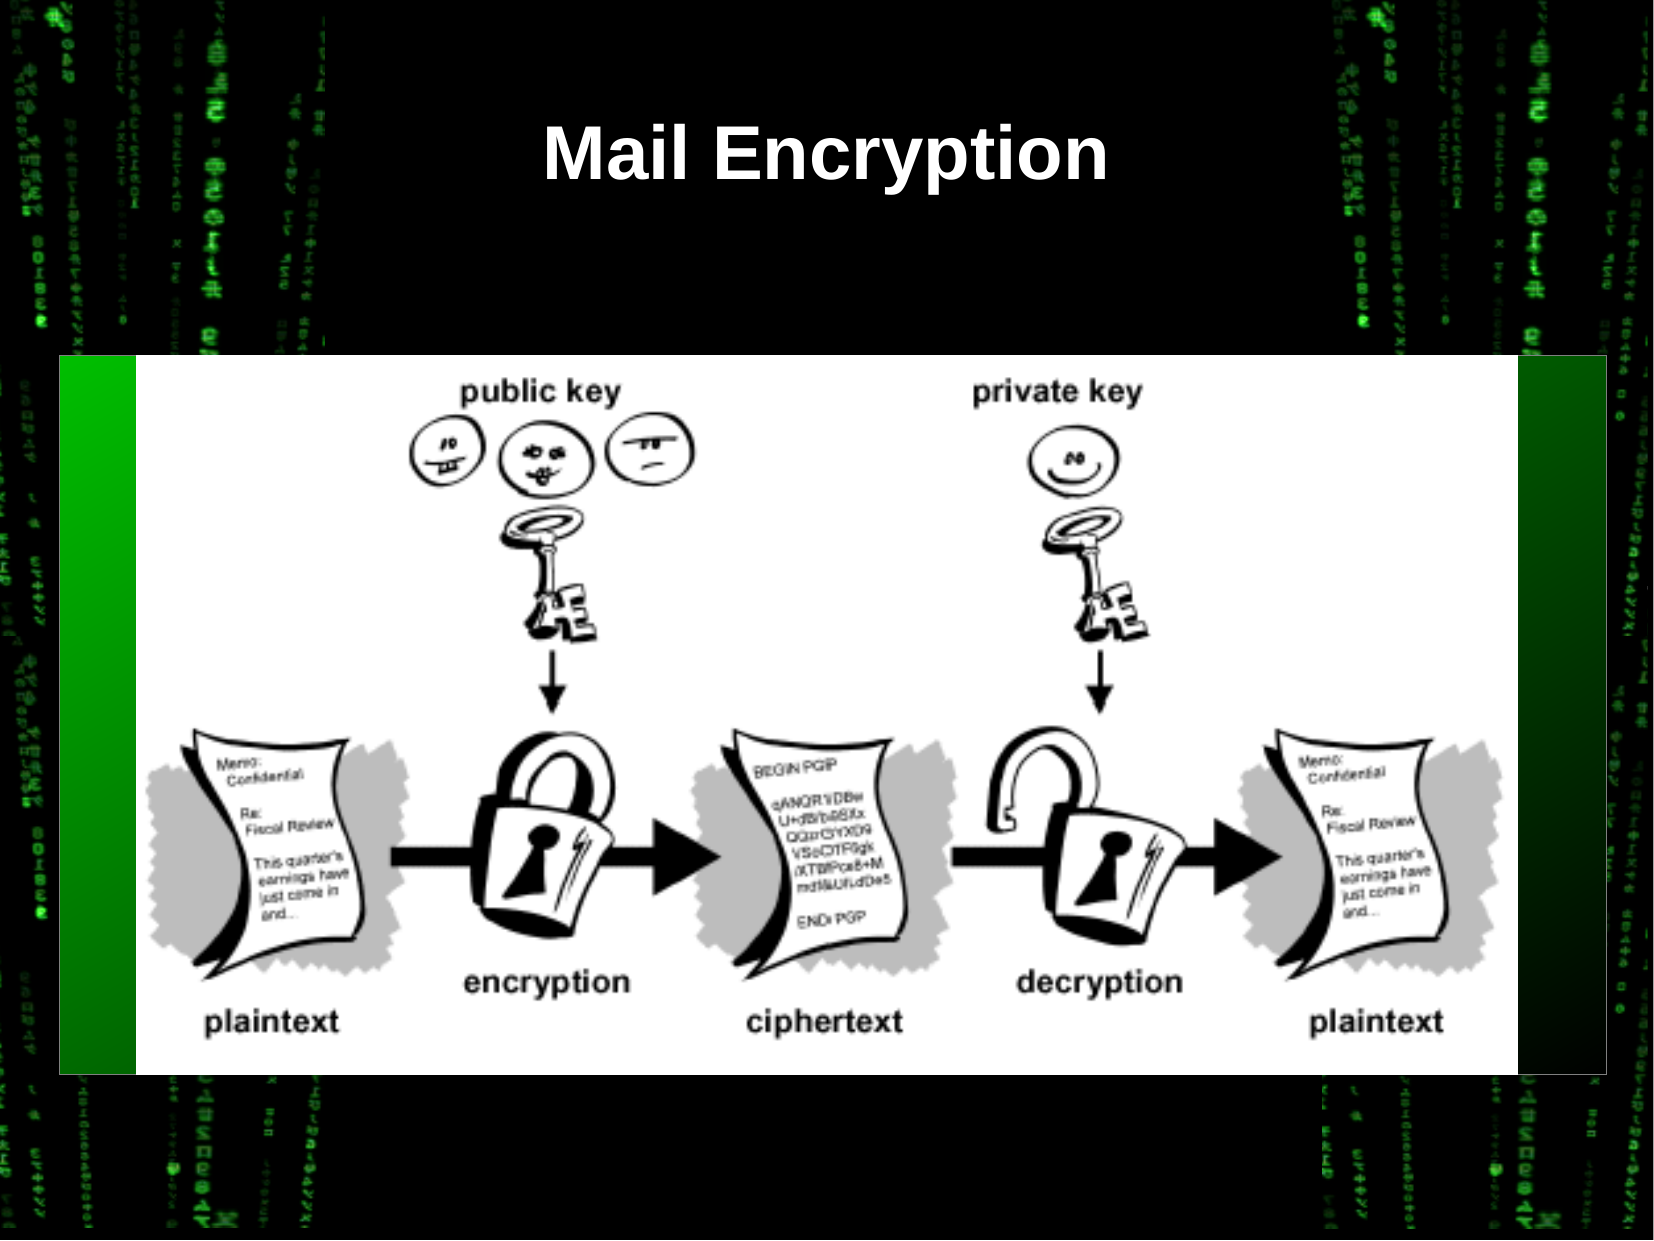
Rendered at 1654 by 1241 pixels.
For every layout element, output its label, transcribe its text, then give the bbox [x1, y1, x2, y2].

title Mail Encryption [82, 49, 1571, 257]
picture [0, 0, 1648, 1229]
